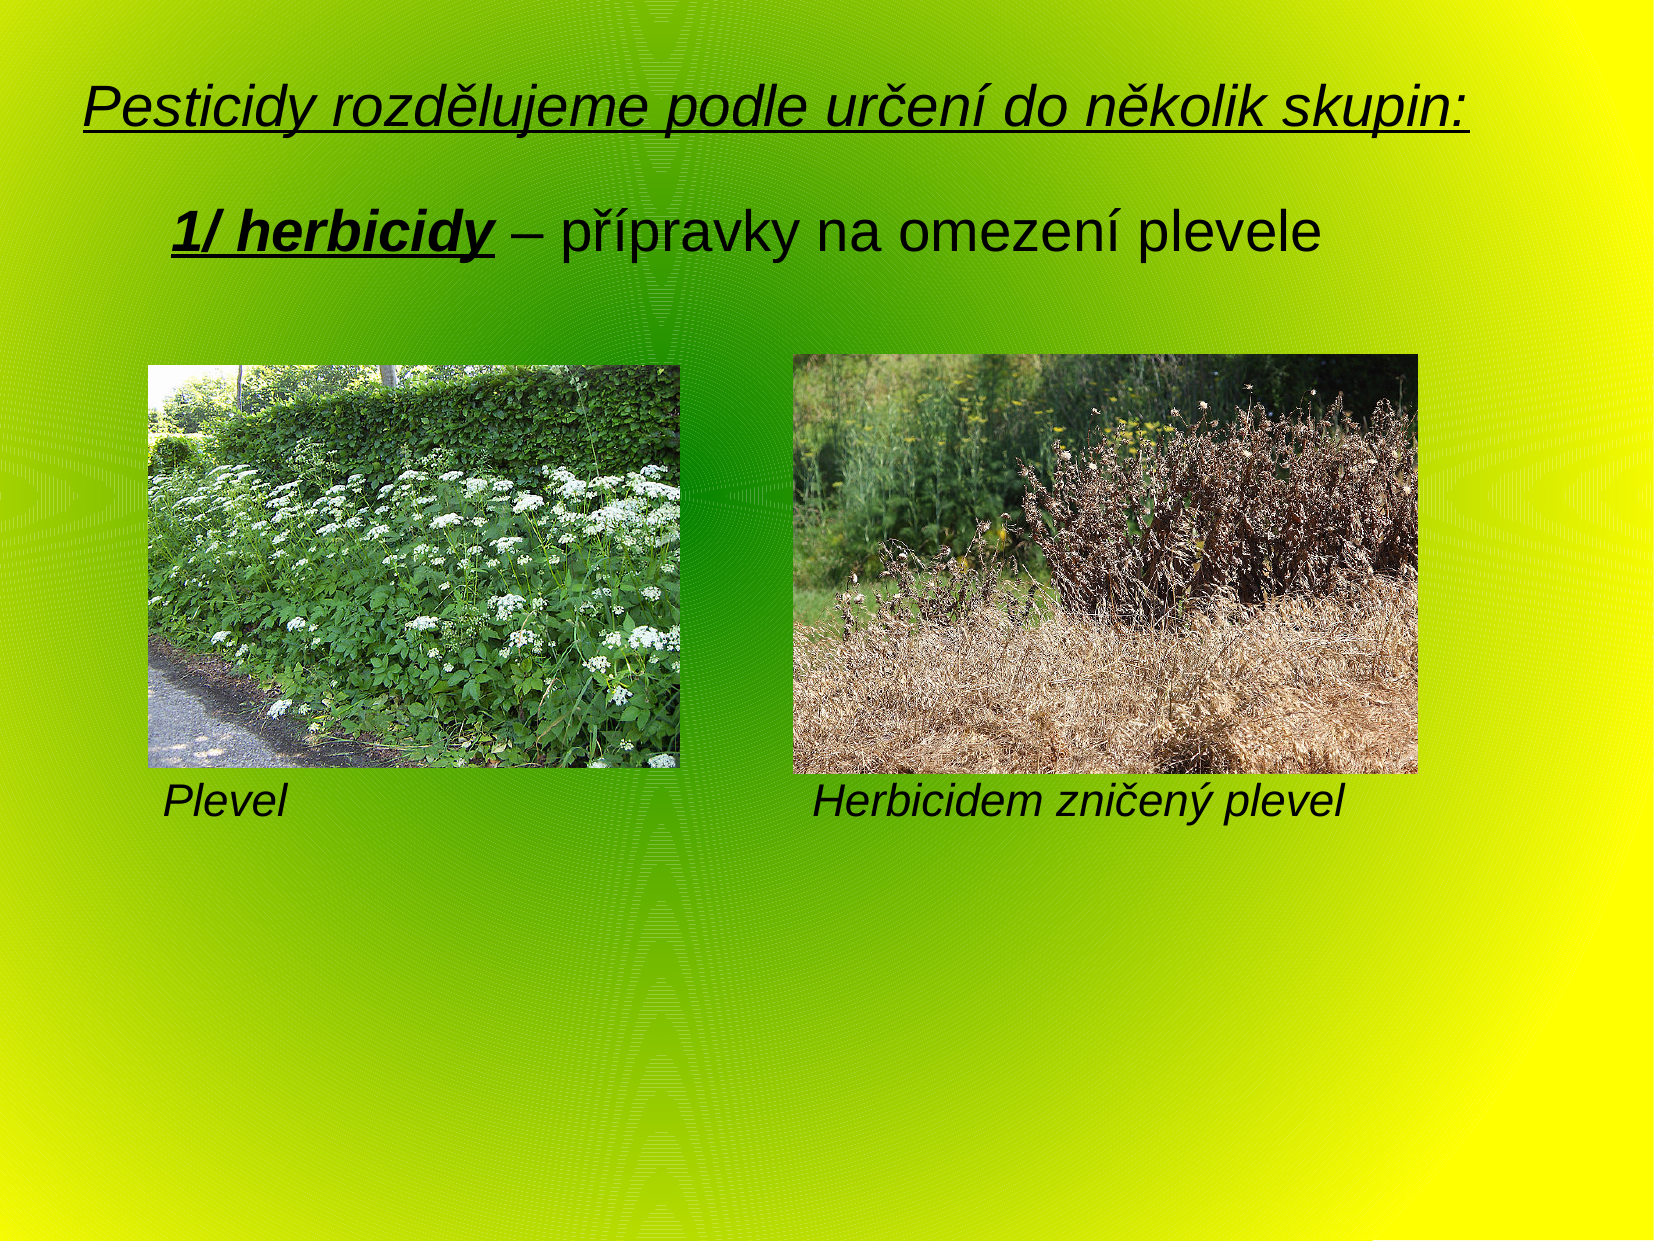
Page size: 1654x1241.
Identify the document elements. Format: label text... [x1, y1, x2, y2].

title Pesticidy rozdělujeme podle určení do několik skupin: [82, 0, 1571, 192]
list 1/ herbicidy – přípravky na omezení plevele [82, 192, 1571, 1012]
text_box Herbicidem zničený plevel [797, 767, 1418, 857]
picture [148, 365, 680, 767]
picture [793, 354, 1418, 775]
text_box Plevel [147, 767, 768, 857]
